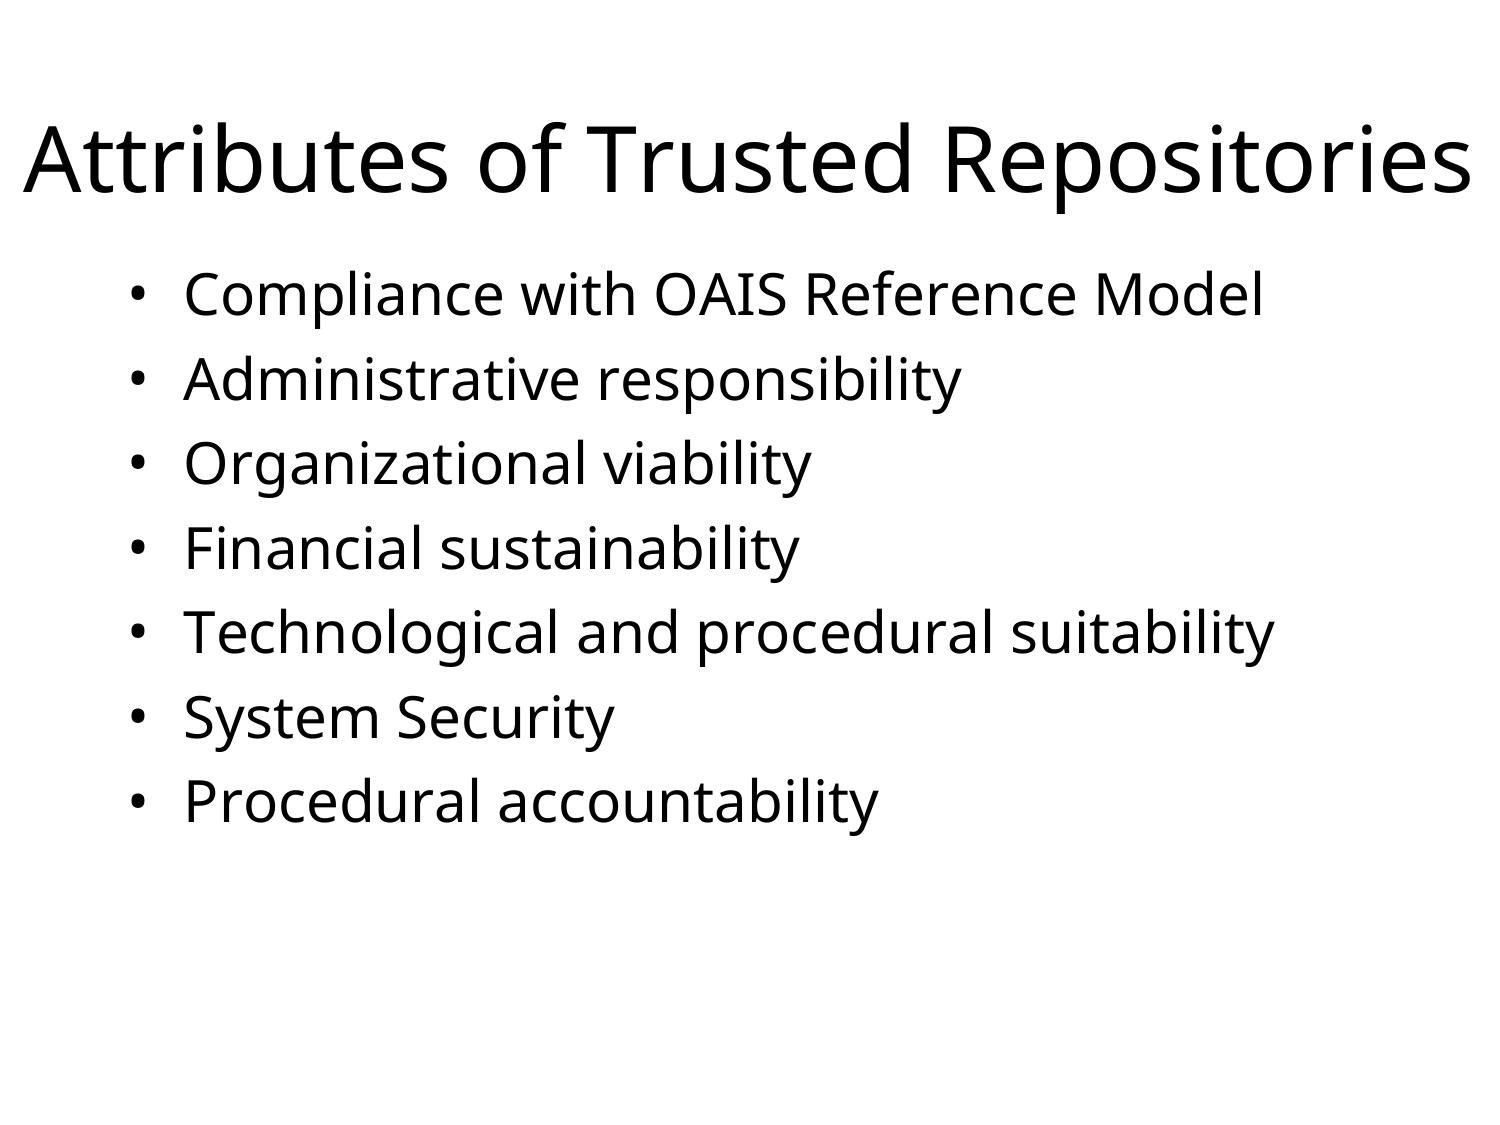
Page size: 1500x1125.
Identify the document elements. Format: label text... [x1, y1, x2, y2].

title Attributes of Trusted Repositories [0, 62, 1500, 250]
list Compliance with OAIS Reference Model Administrative responsibility Organizational viability Financial sustainability Technological and procedural suitability System Security Procedural accountability [112, 249, 1388, 1001]
